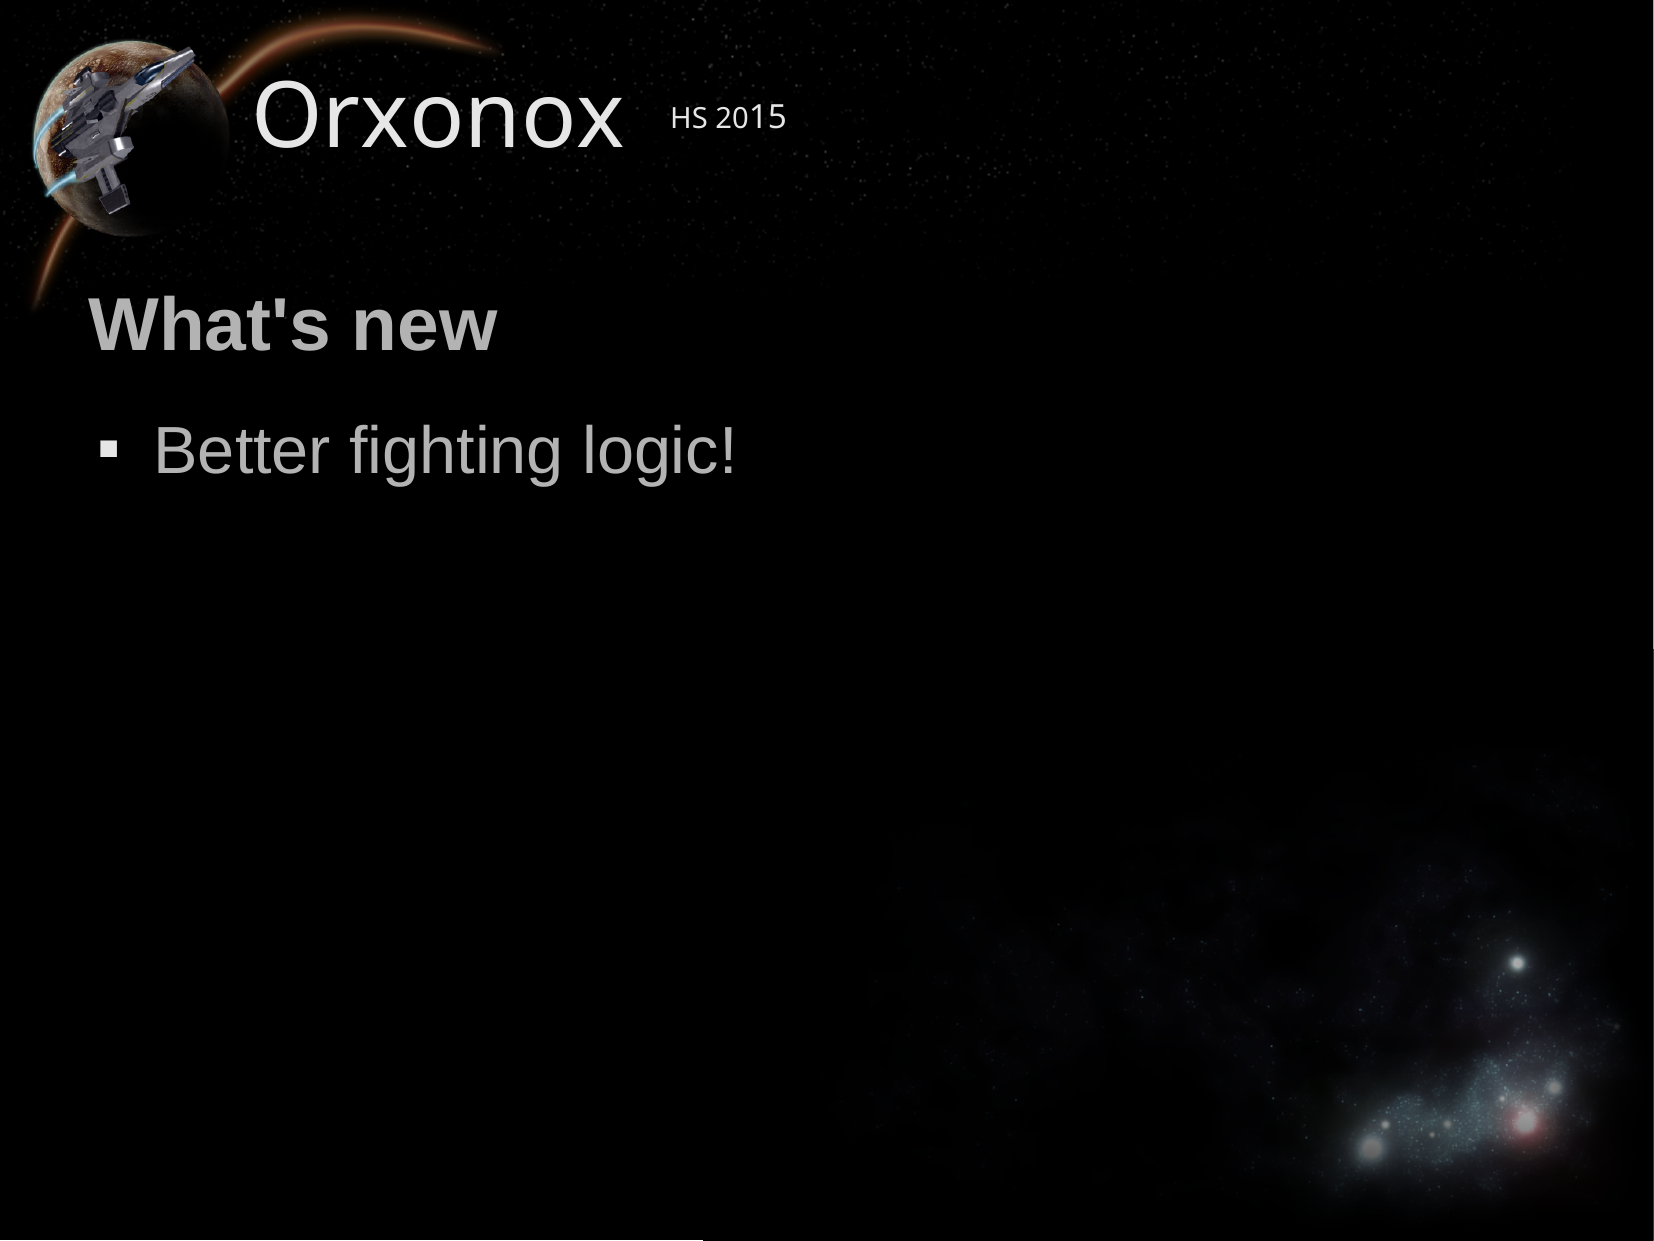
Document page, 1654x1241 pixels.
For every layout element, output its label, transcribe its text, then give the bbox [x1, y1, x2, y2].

list Better fighting logic! [82, 413, 1571, 1133]
title What's new [88, 265, 1577, 384]
picture [0, 0, 1607, 443]
picture [703, 649, 1654, 1241]
